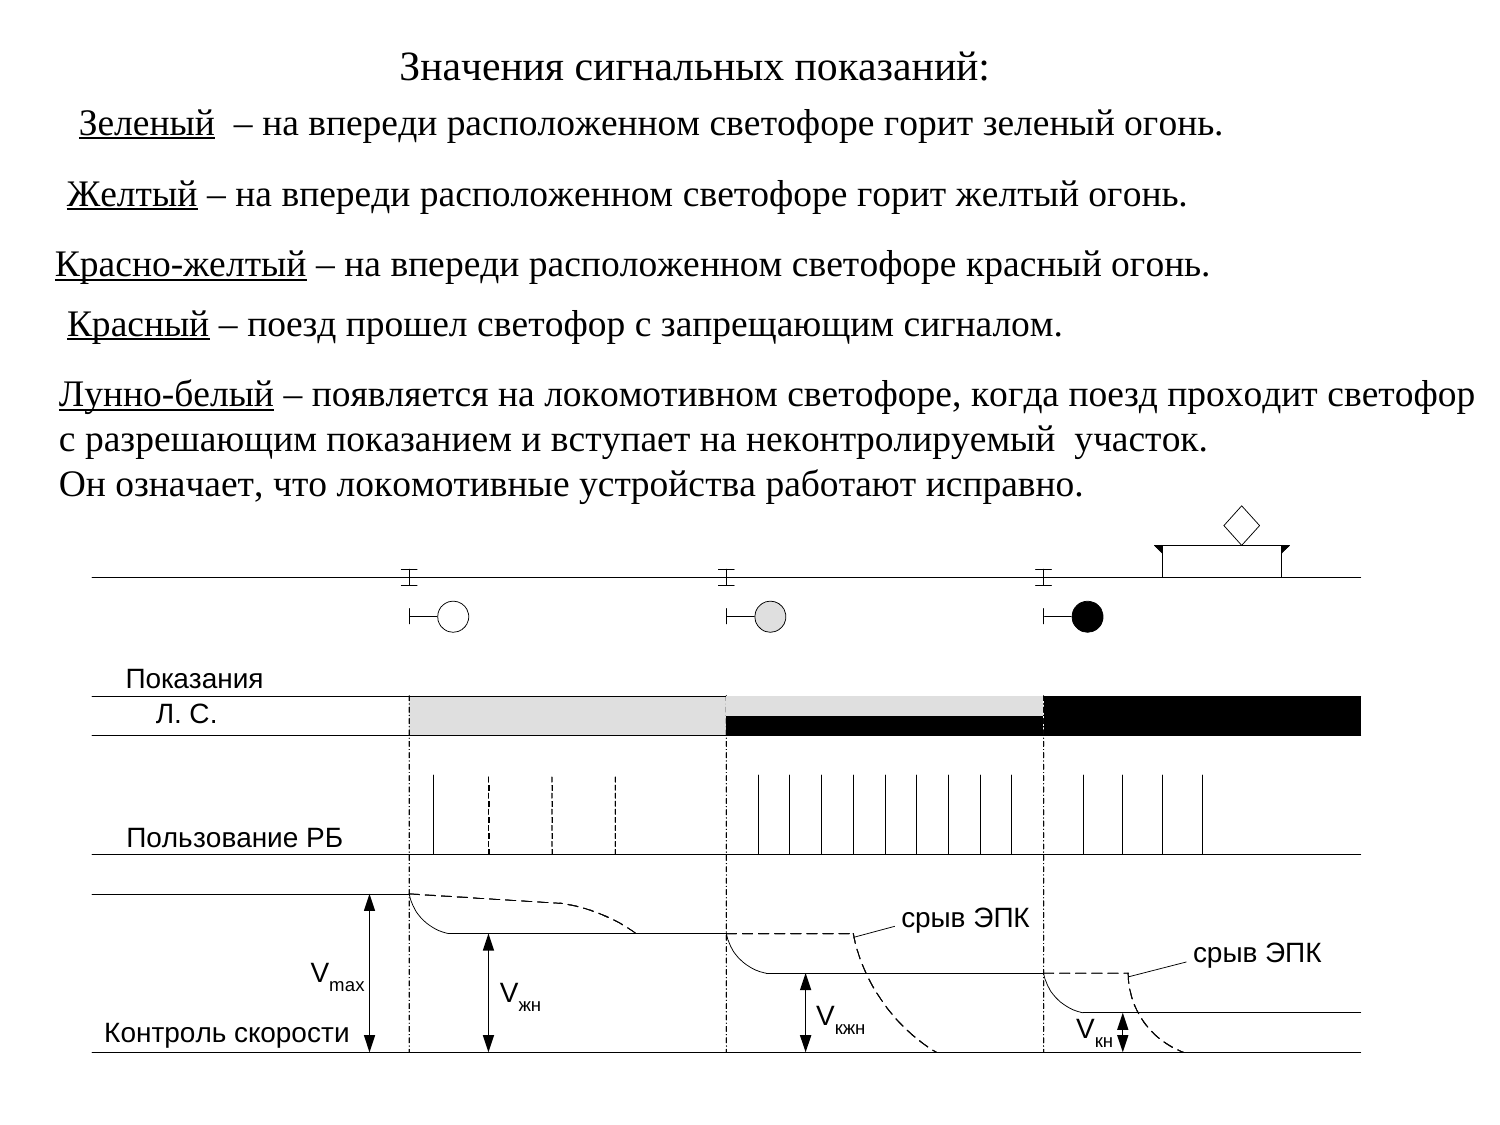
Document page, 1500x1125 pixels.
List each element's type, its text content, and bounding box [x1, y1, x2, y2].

text_box Красно-желтый – на впереди расположенном светофоре красный огонь. [40, 231, 1237, 293]
picture [88, 502, 1365, 1057]
text_box Зеленый – на впереди расположенном светофоре горит зеленый огонь. [63, 89, 1250, 151]
text_box Значения сигнальных показаний: [384, 30, 1005, 89]
text_box Лунно-белый – появляется на локомотивном светофоре, когда поезд проходит светофор с разрешающим показанием и вступает на неконтролируемый участок. Он означает, что локомотивные устройства работают исправно. [44, 361, 1500, 513]
text_box Красный – поезд прошел светофор с запрещающим сигналом. [52, 290, 1089, 361]
text_box Желтый – на впереди расположенном светофоре горит желтый огонь. [52, 160, 1214, 222]
